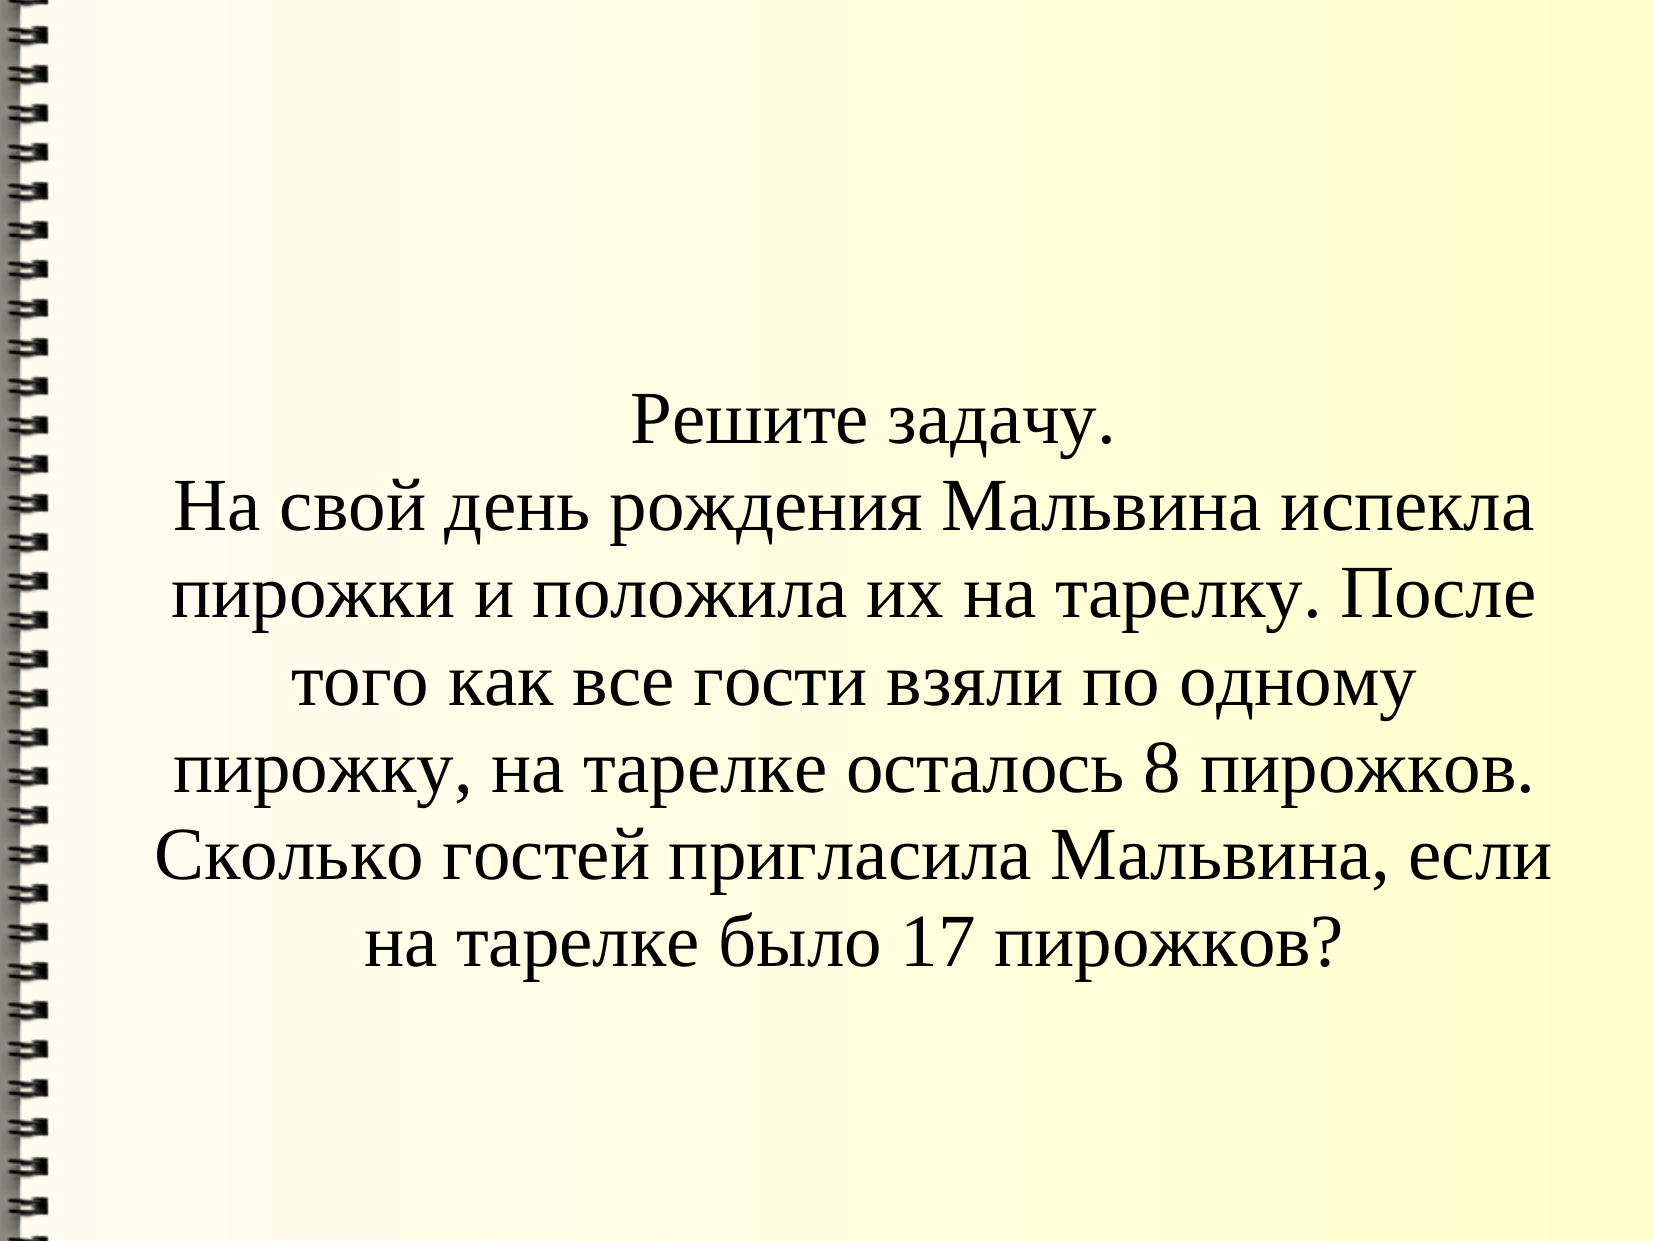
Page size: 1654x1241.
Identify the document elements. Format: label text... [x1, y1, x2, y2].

title Решите задачу. На свой день рождения Мальвина испекла пирожки и положила их на тарелку. После того как все гости взяли по одному пирожку, на тарелке осталось 8 пирожков. Сколько гостей пригласила Мальвина, если на тарелке было 17 пирожков? [148, 374, 1561, 981]
picture [0, 0, 1654, 1241]
